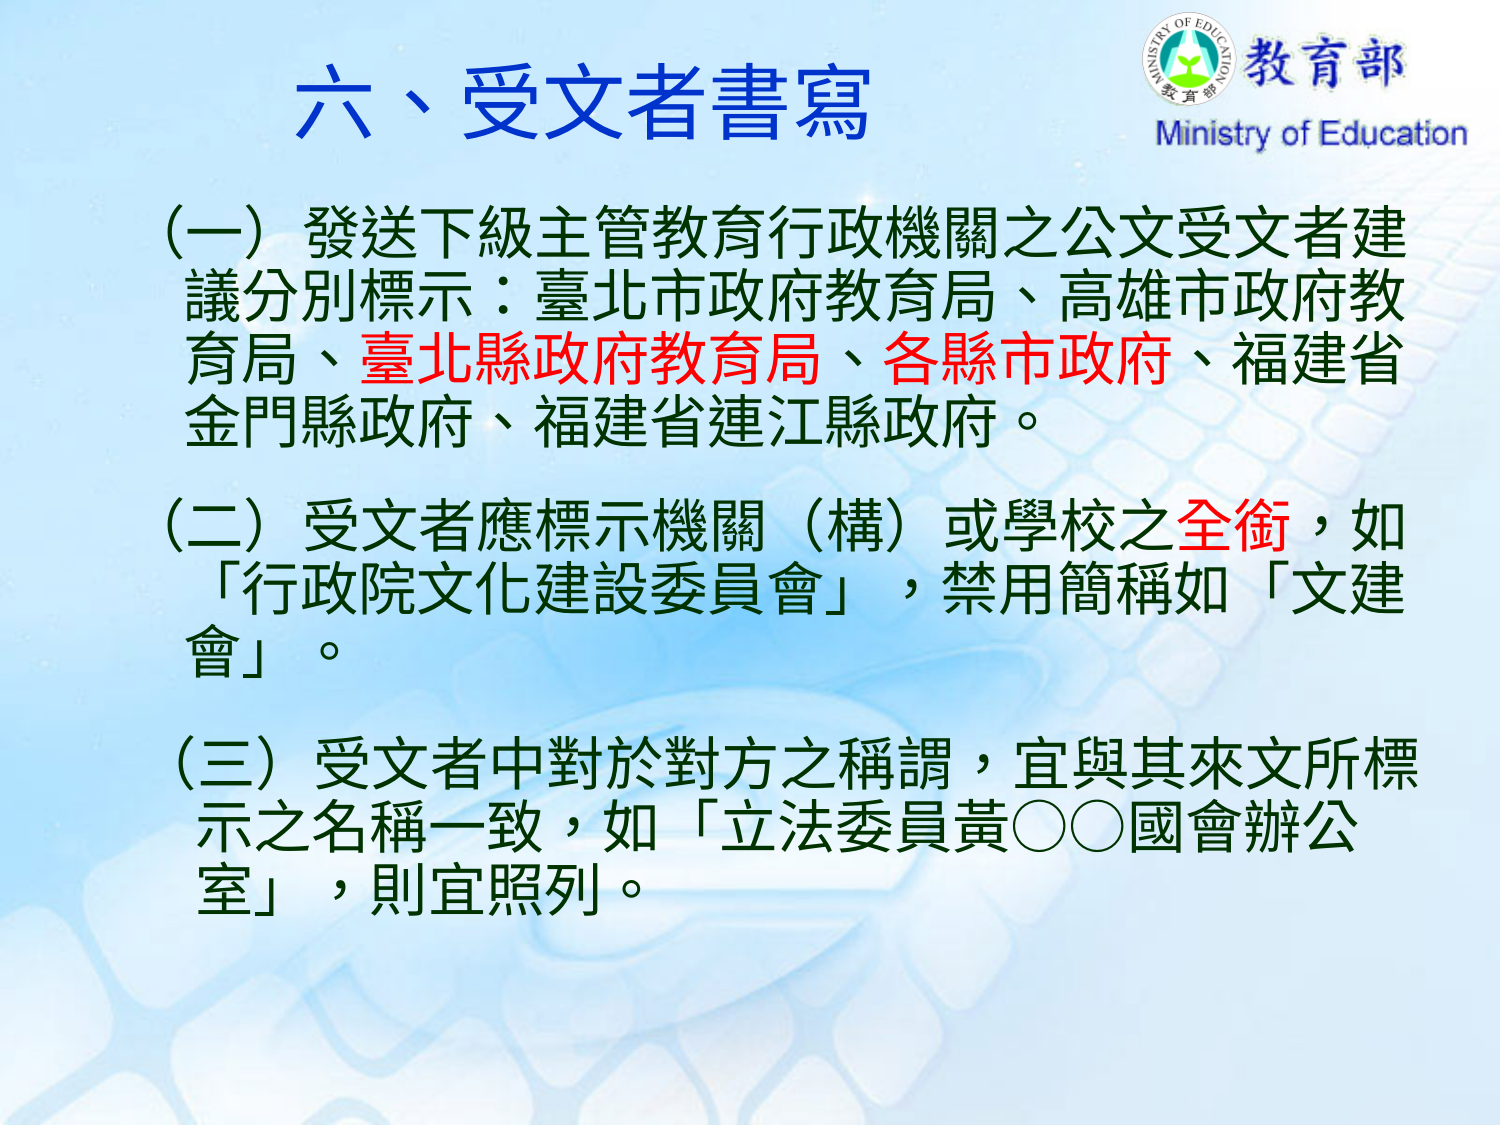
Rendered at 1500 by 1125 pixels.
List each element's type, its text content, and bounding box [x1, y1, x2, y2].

text_box 六、受文者書寫 [278, 55, 1057, 155]
text_box [1012, 50, 1463, 126]
list [50, 99, 1263, 526]
text_box （一）發送下級主管教育行政機關之公文受文者建議分別標示：臺北市政府教育局、高雄市政府教育局、臺北縣政府教育局、各縣市政府、福建省金門縣政府、福建省連江縣政府。 （二）受文者應標示機關（構）或學校之全銜，如「行政院文化建設委員會」，禁用簡稱如「文建會」。 [112, 196, 1425, 784]
text_box （三）受文者中對於對方之稱謂，宜與其來文所標示之名稱一致，如「立法委員黃○○國會辦公室」，則宜照列。 [124, 728, 1436, 1040]
